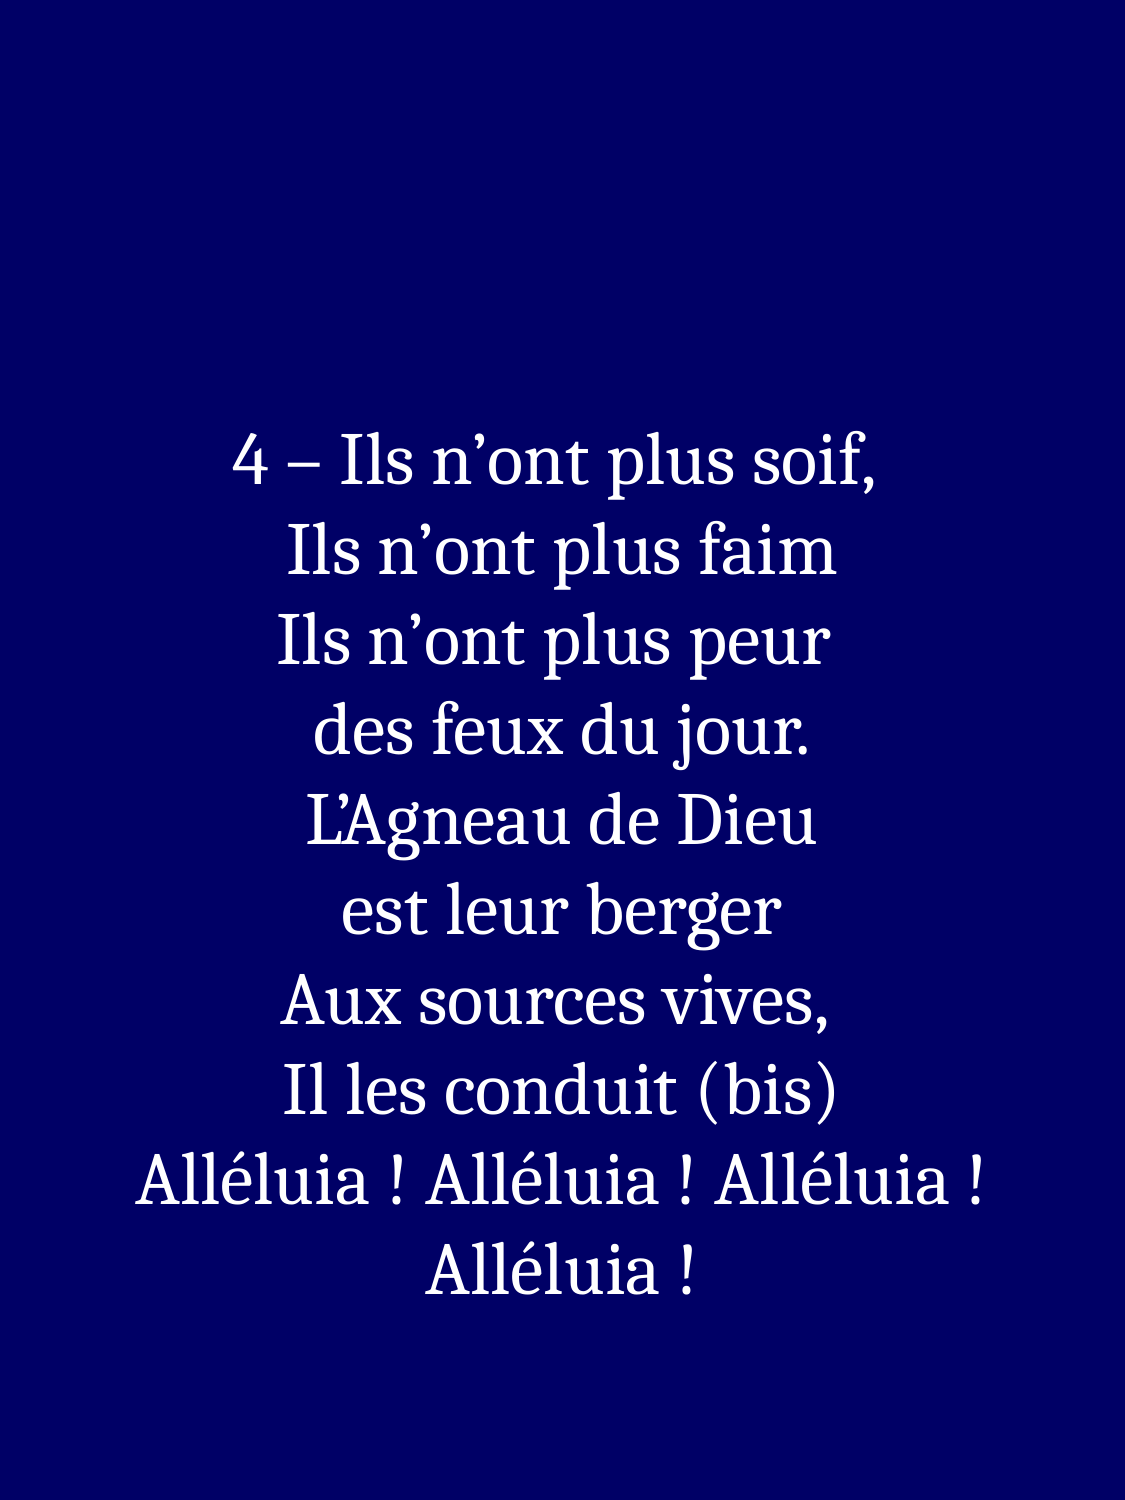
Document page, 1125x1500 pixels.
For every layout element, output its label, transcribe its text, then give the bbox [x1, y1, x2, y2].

text_box 4 – Ils n’ont plus soif, Ils n’ont plus faim Ils n’ont plus peur des feux du jour. L’Agneau de Dieu est leur berger Aux sources vives, Il les conduit (bis) Alléluia ! Alléluia ! Alléluia ! Alléluia ! [0, 401, 1125, 1386]
